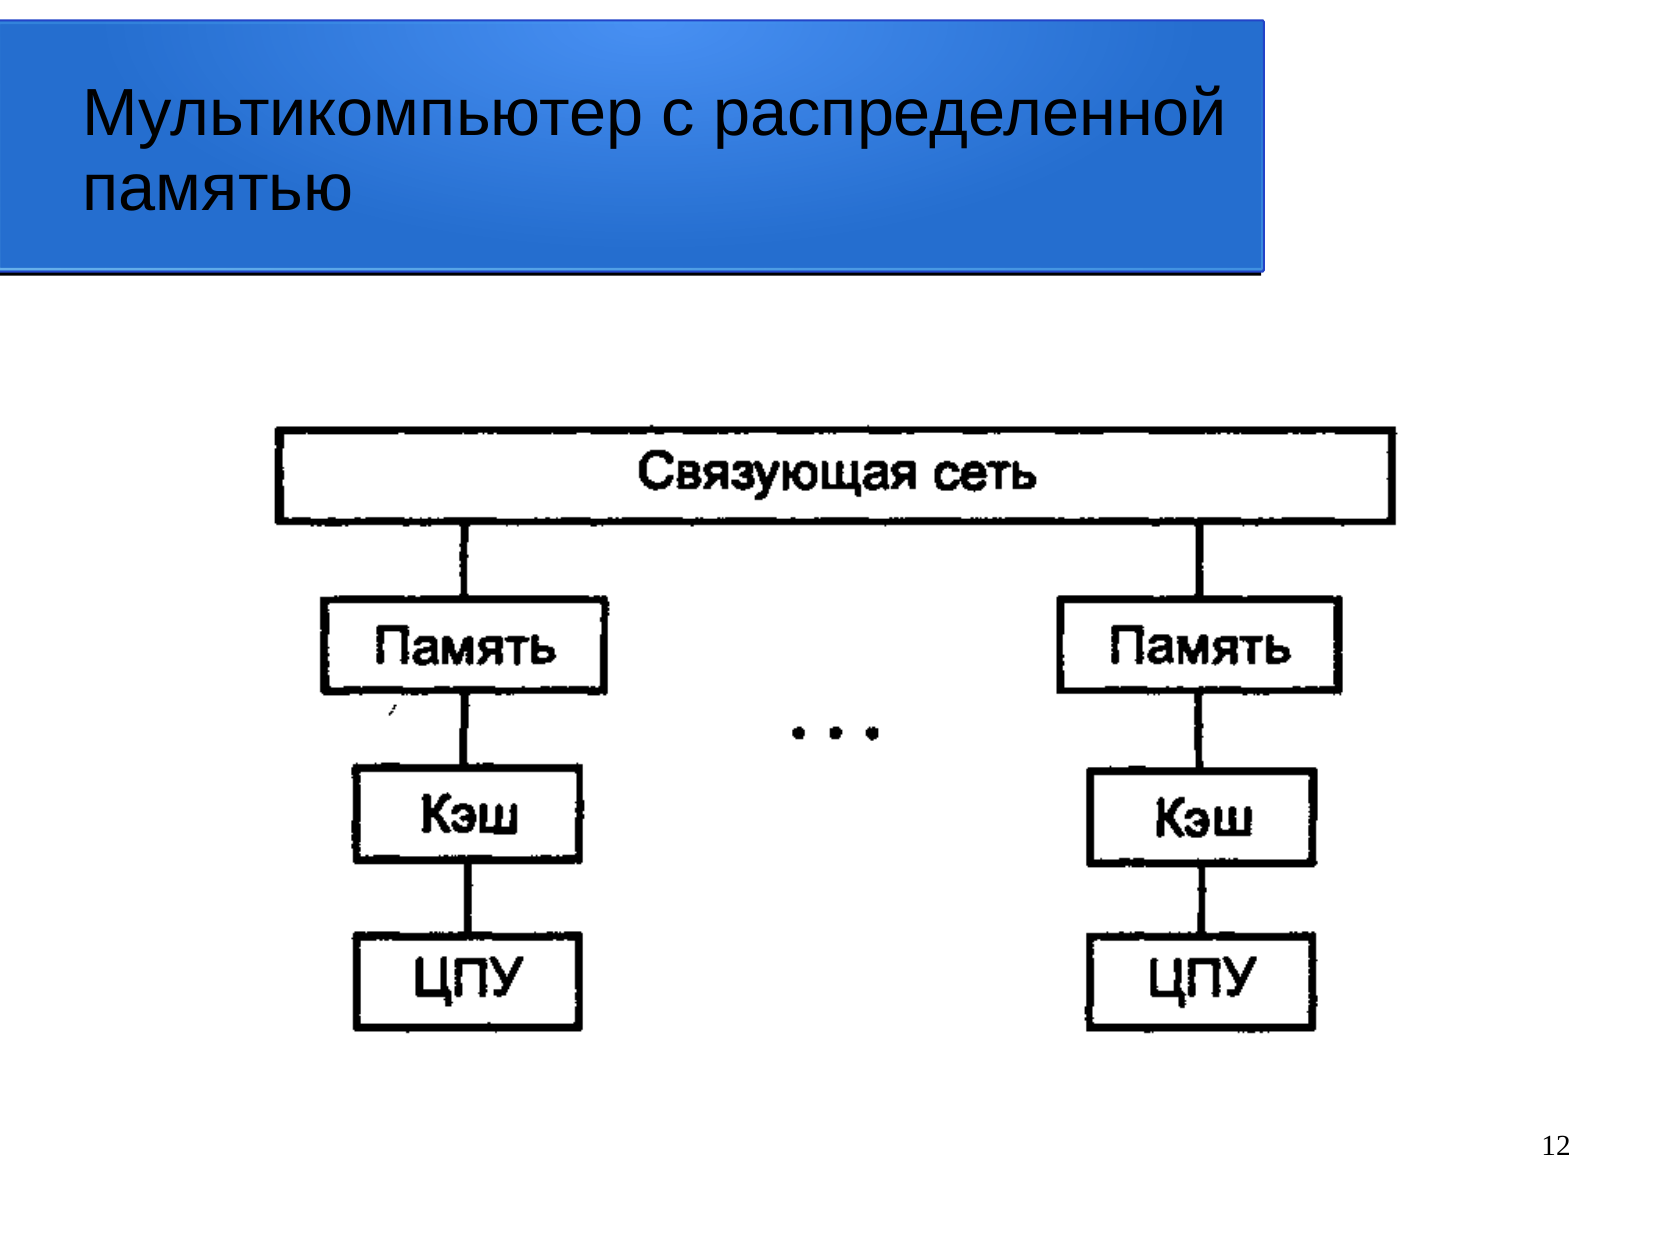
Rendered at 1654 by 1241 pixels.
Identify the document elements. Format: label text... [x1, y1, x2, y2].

title Мультикомпьютер с распределенной памятью [82, 47, 1235, 252]
picture [250, 383, 1418, 1063]
